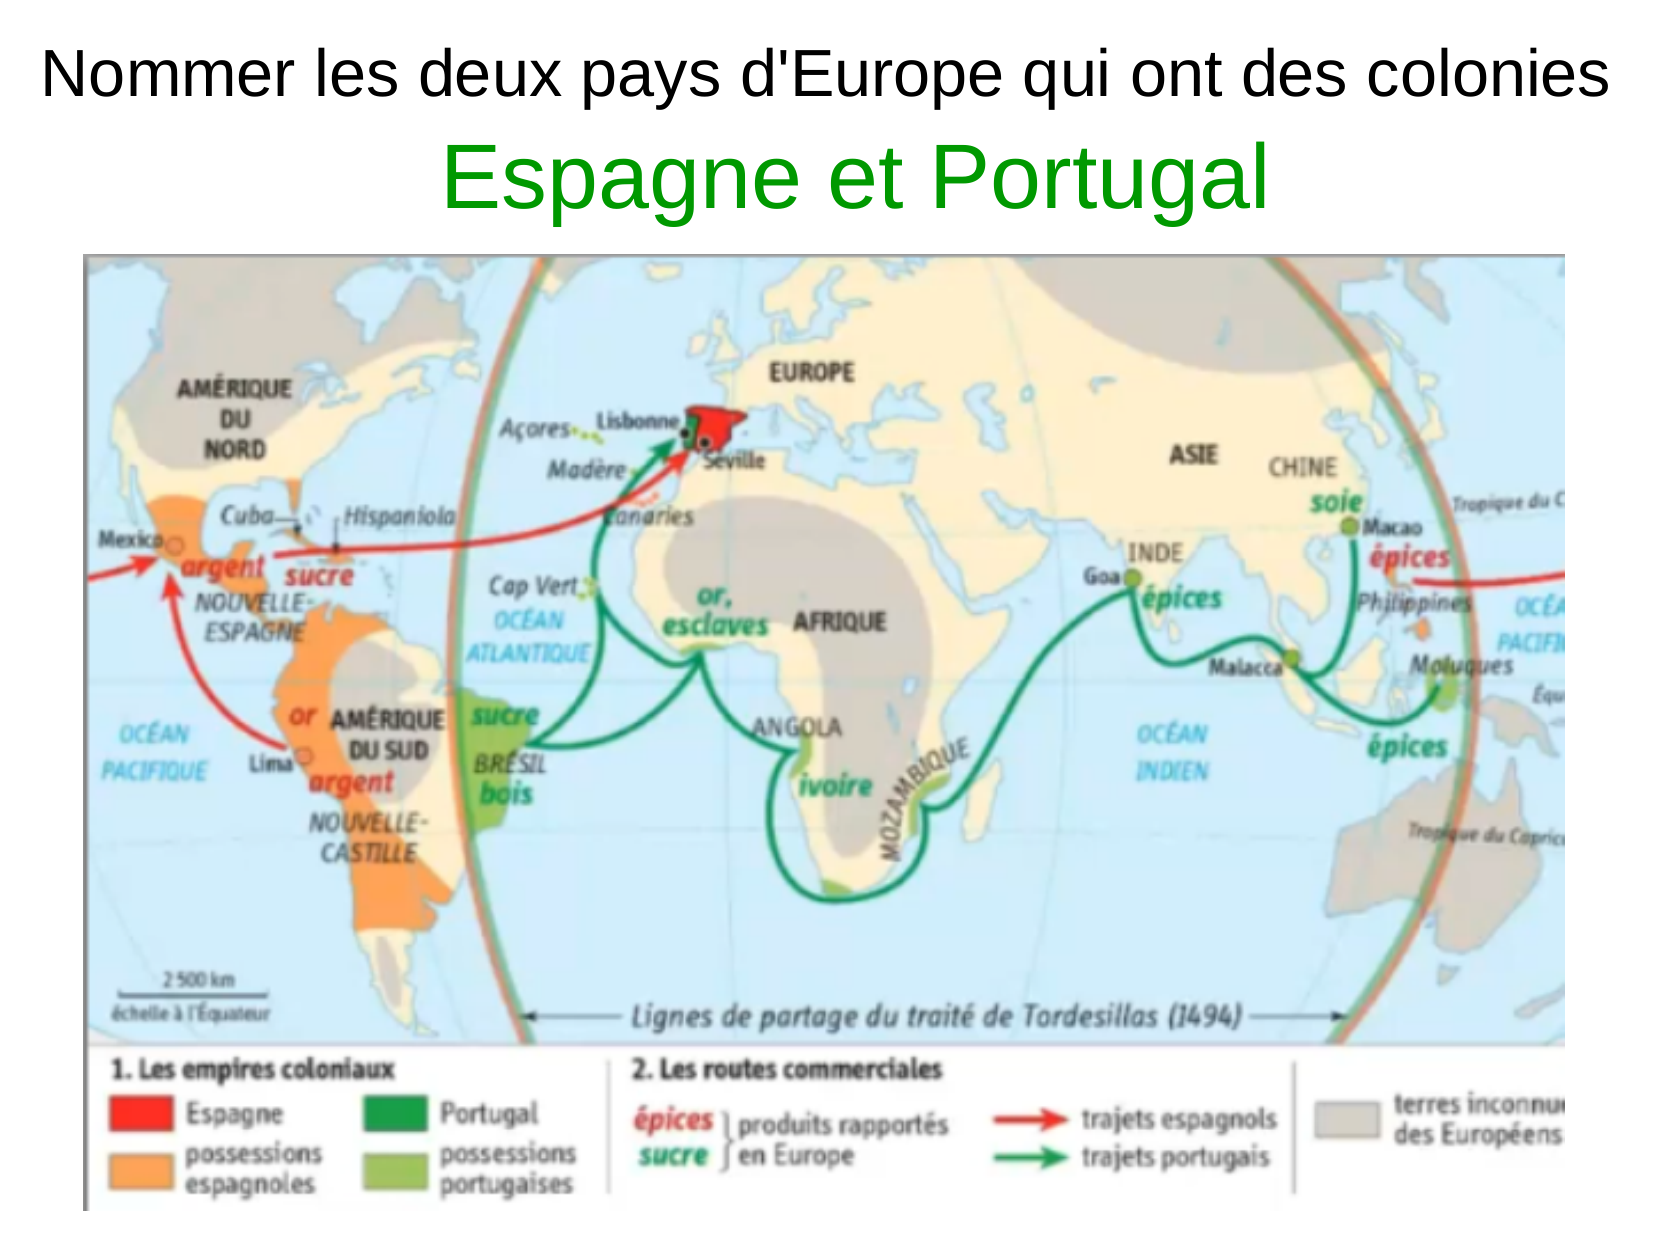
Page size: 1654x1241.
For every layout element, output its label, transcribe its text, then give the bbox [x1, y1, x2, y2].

text_box Nommer les deux pays d'Europe qui ont des colonies [0, 28, 1654, 119]
text_box Espagne et Portugal [118, 118, 1595, 236]
picture [83, 254, 1565, 1211]
